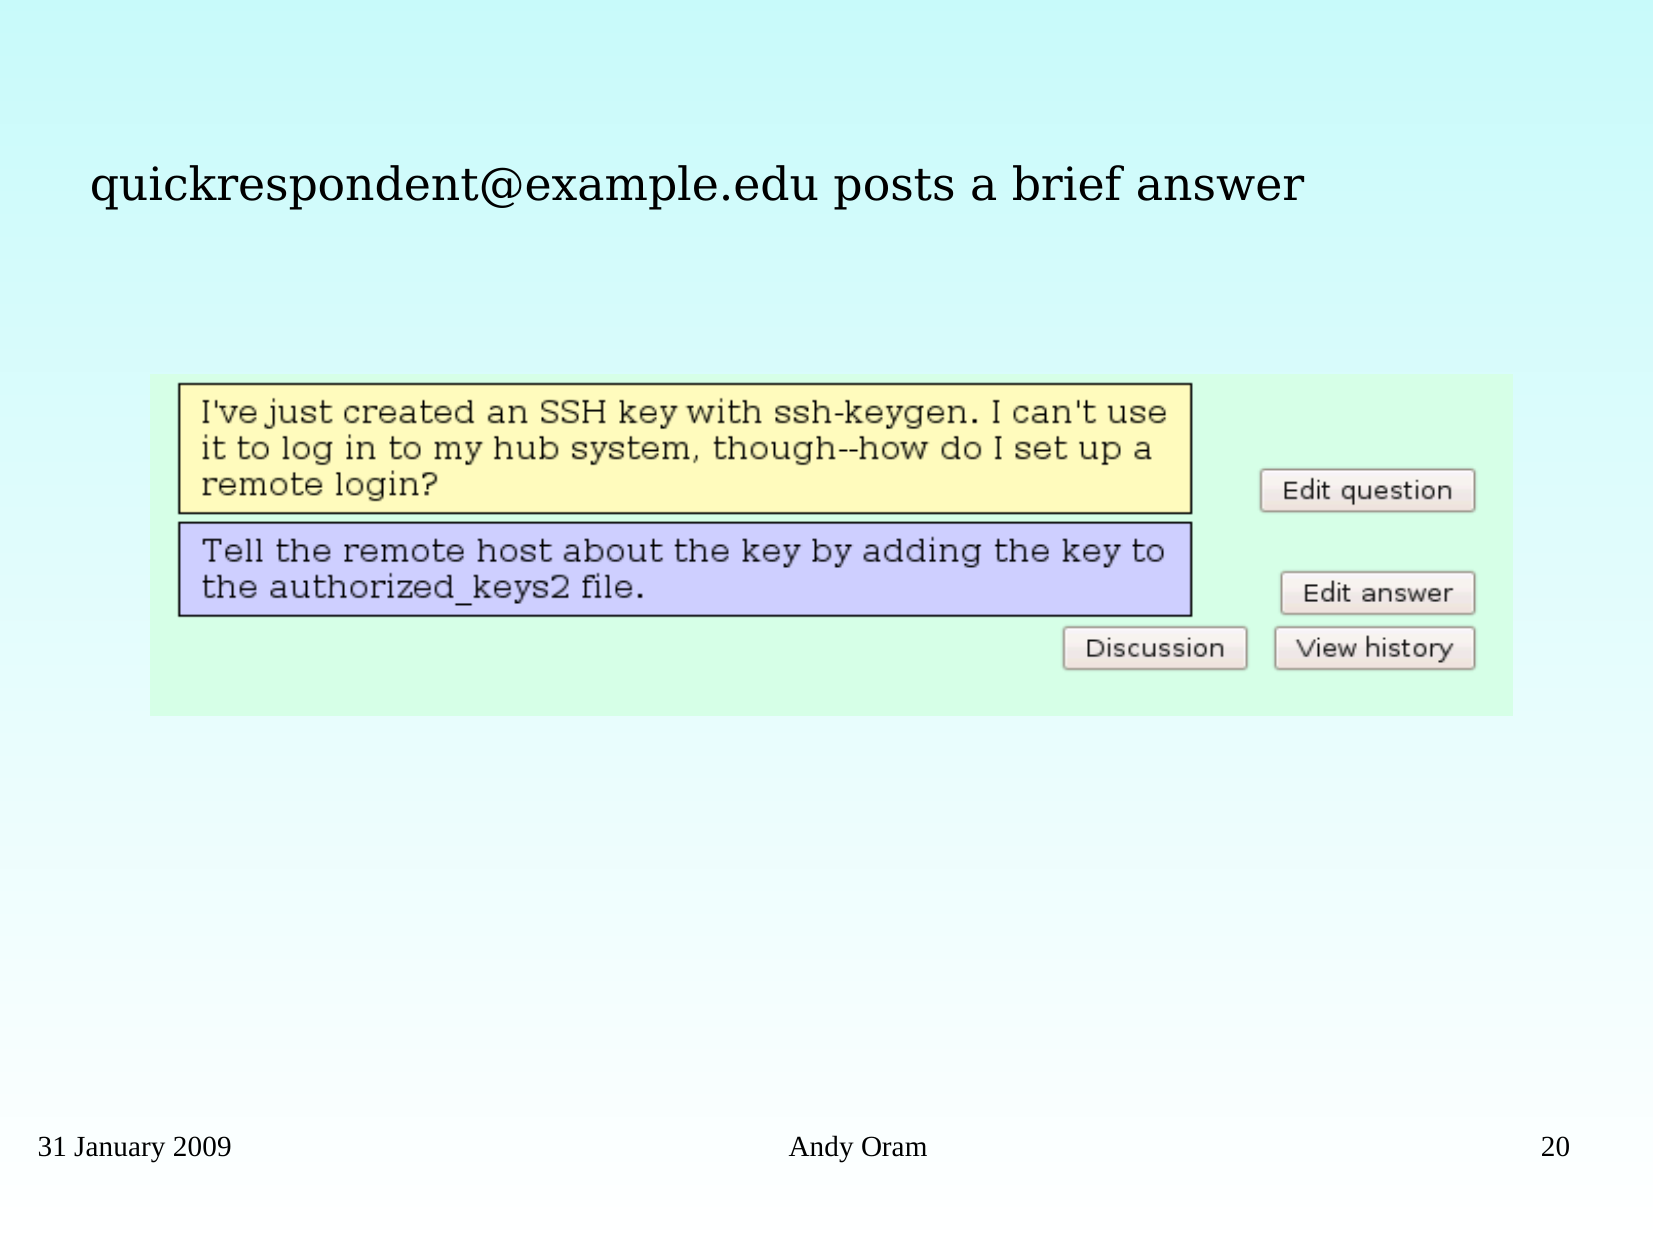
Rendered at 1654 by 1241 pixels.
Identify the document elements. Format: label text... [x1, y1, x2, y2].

picture [150, 374, 1513, 716]
text_box quickrespondent@example.edu posts a brief answer [75, 150, 1538, 338]
